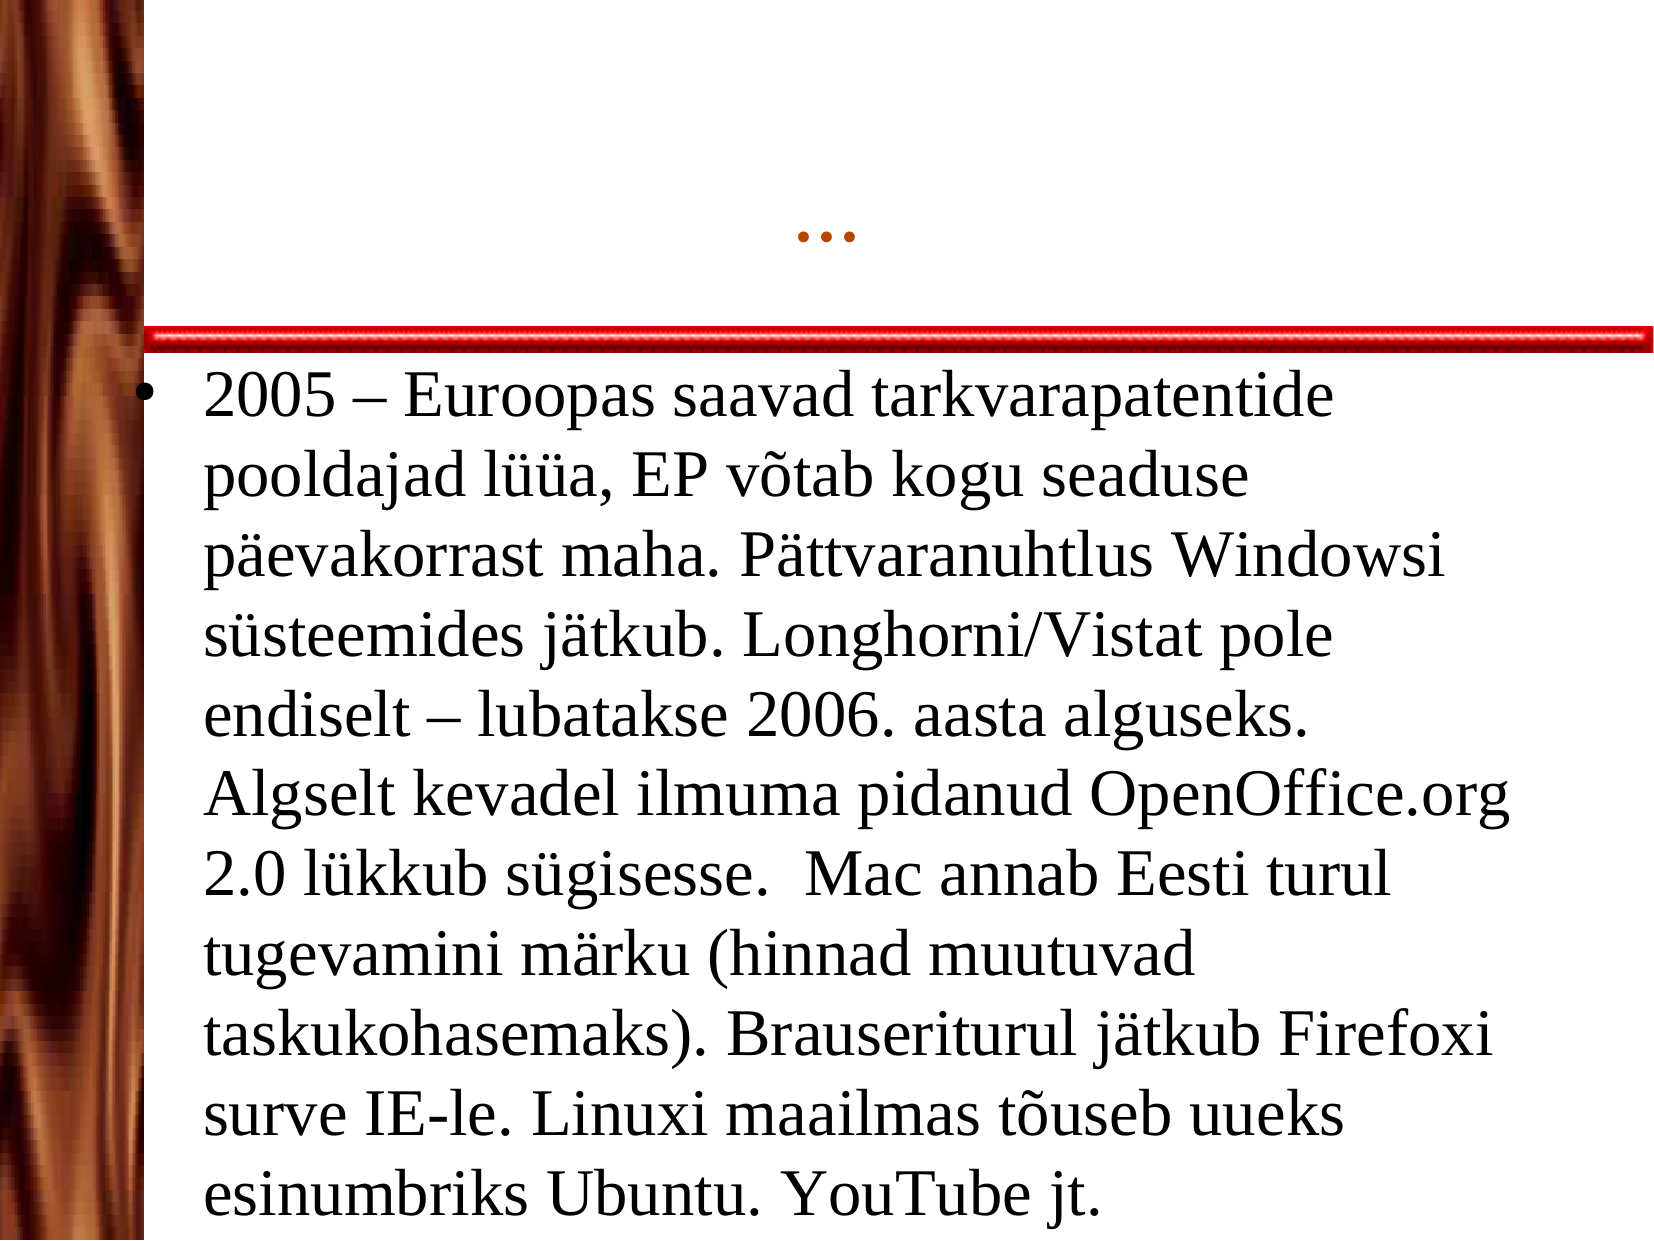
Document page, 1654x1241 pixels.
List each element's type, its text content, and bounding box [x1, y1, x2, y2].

picture [0, 0, 1654, 1240]
list 2005 – Euroopas saavad tarkvarapatentide pooldajad lüüa, EP võtab kogu seaduse päevakorrast maha. Pättvaranuhtlus Windowsi süsteemides jätkub. Longhorni/Vistat pole endiselt – lubatakse 2006. aasta alguseks. Algselt kevadel ilmuma pidanud OpenOffice.org 2.0 lükkub sügisesse. Mac annab Eesti turul tugevamini märku (hinnad muutuvad taskukohasemaks). Brauseriturul jätkub Firefoxi surve IE-le. Linuxi maailmas tõuseb uueks esinumbriks Ubuntu. YouTube jt. [121, 350, 1533, 1225]
title ... [121, 100, 1533, 312]
